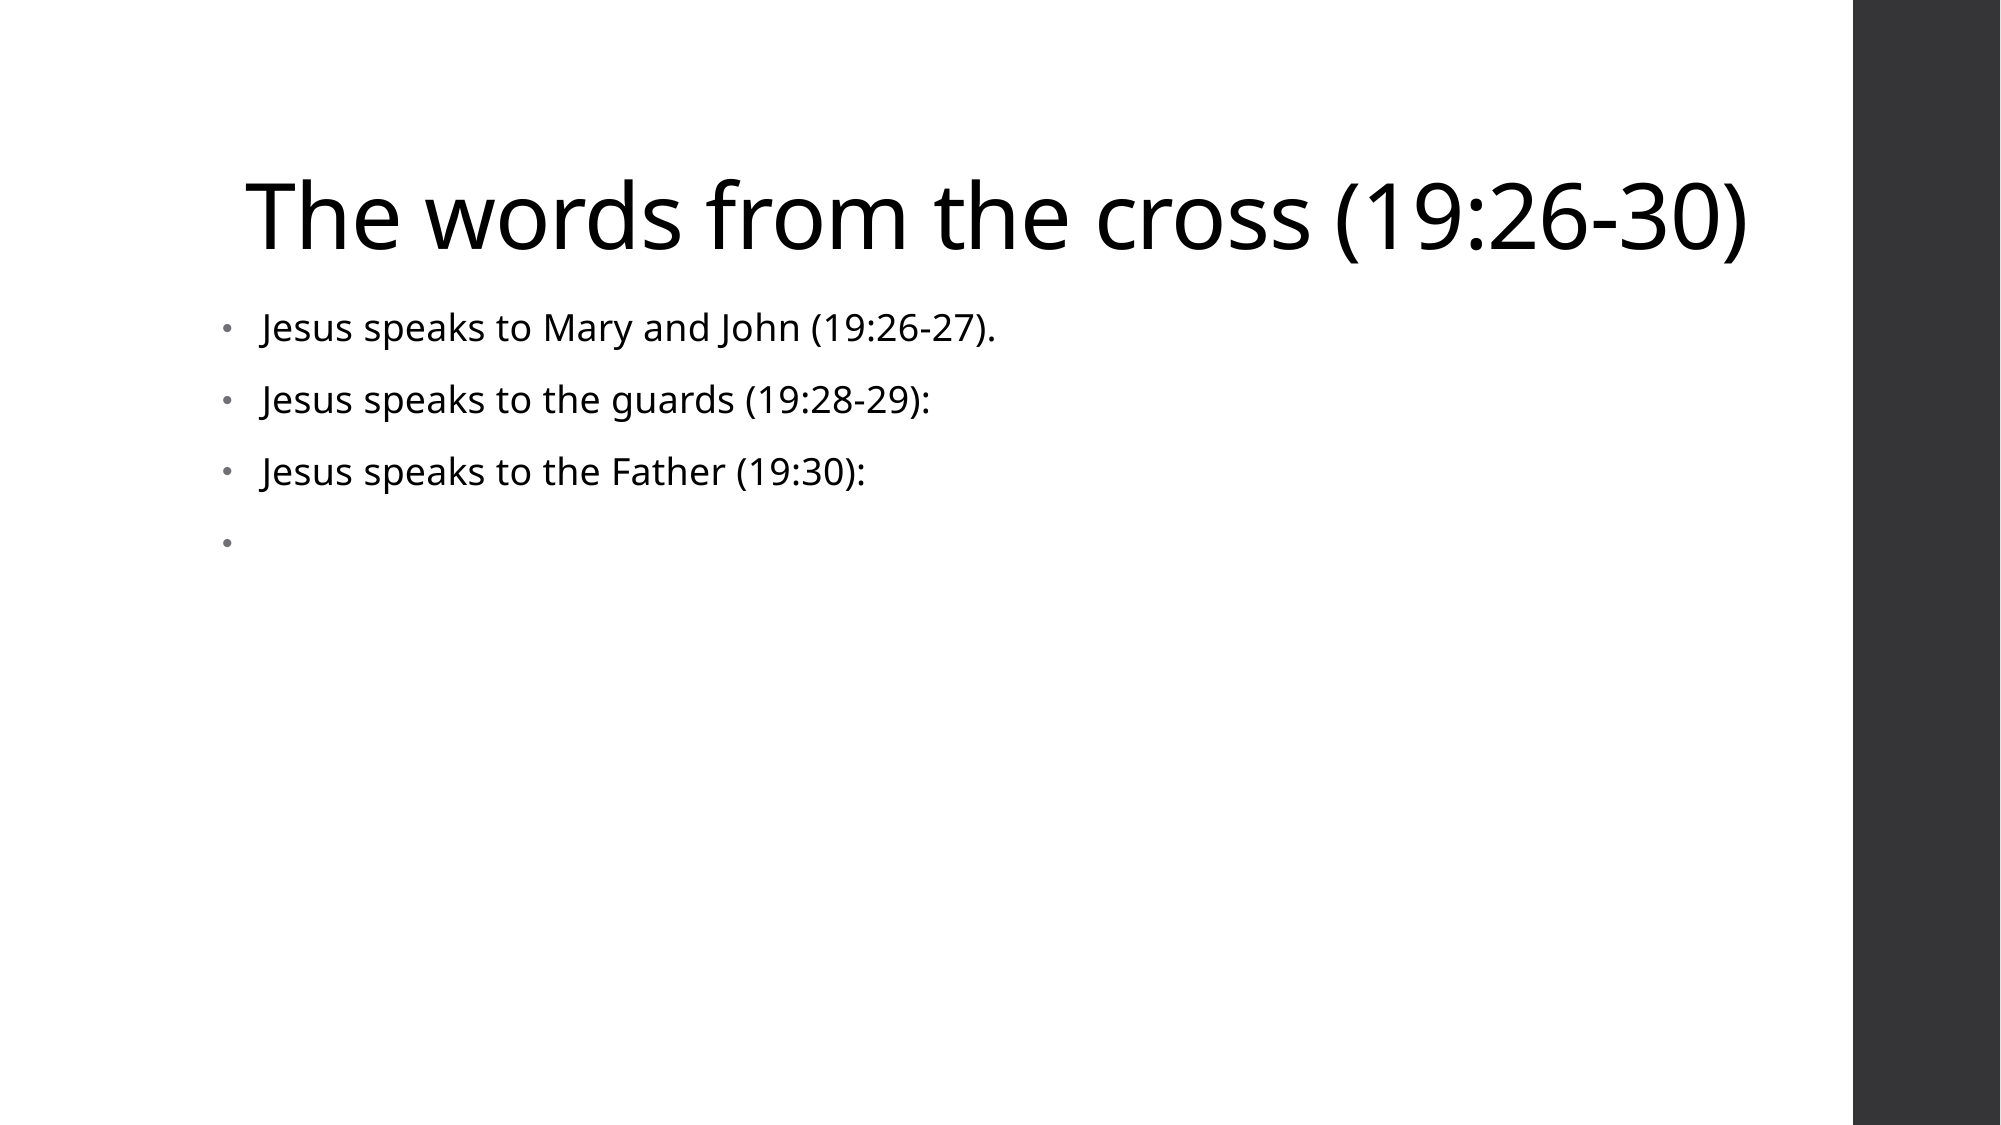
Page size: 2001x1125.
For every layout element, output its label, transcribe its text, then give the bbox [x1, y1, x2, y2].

list Jesus speaks to Mary and John (19:26-27). Jesus speaks to the guards (19:28-29): Jesus speaks to the Father (19:30): [206, 299, 1617, 1014]
title The words from the cross (19:26-30) [206, 60, 1797, 278]
